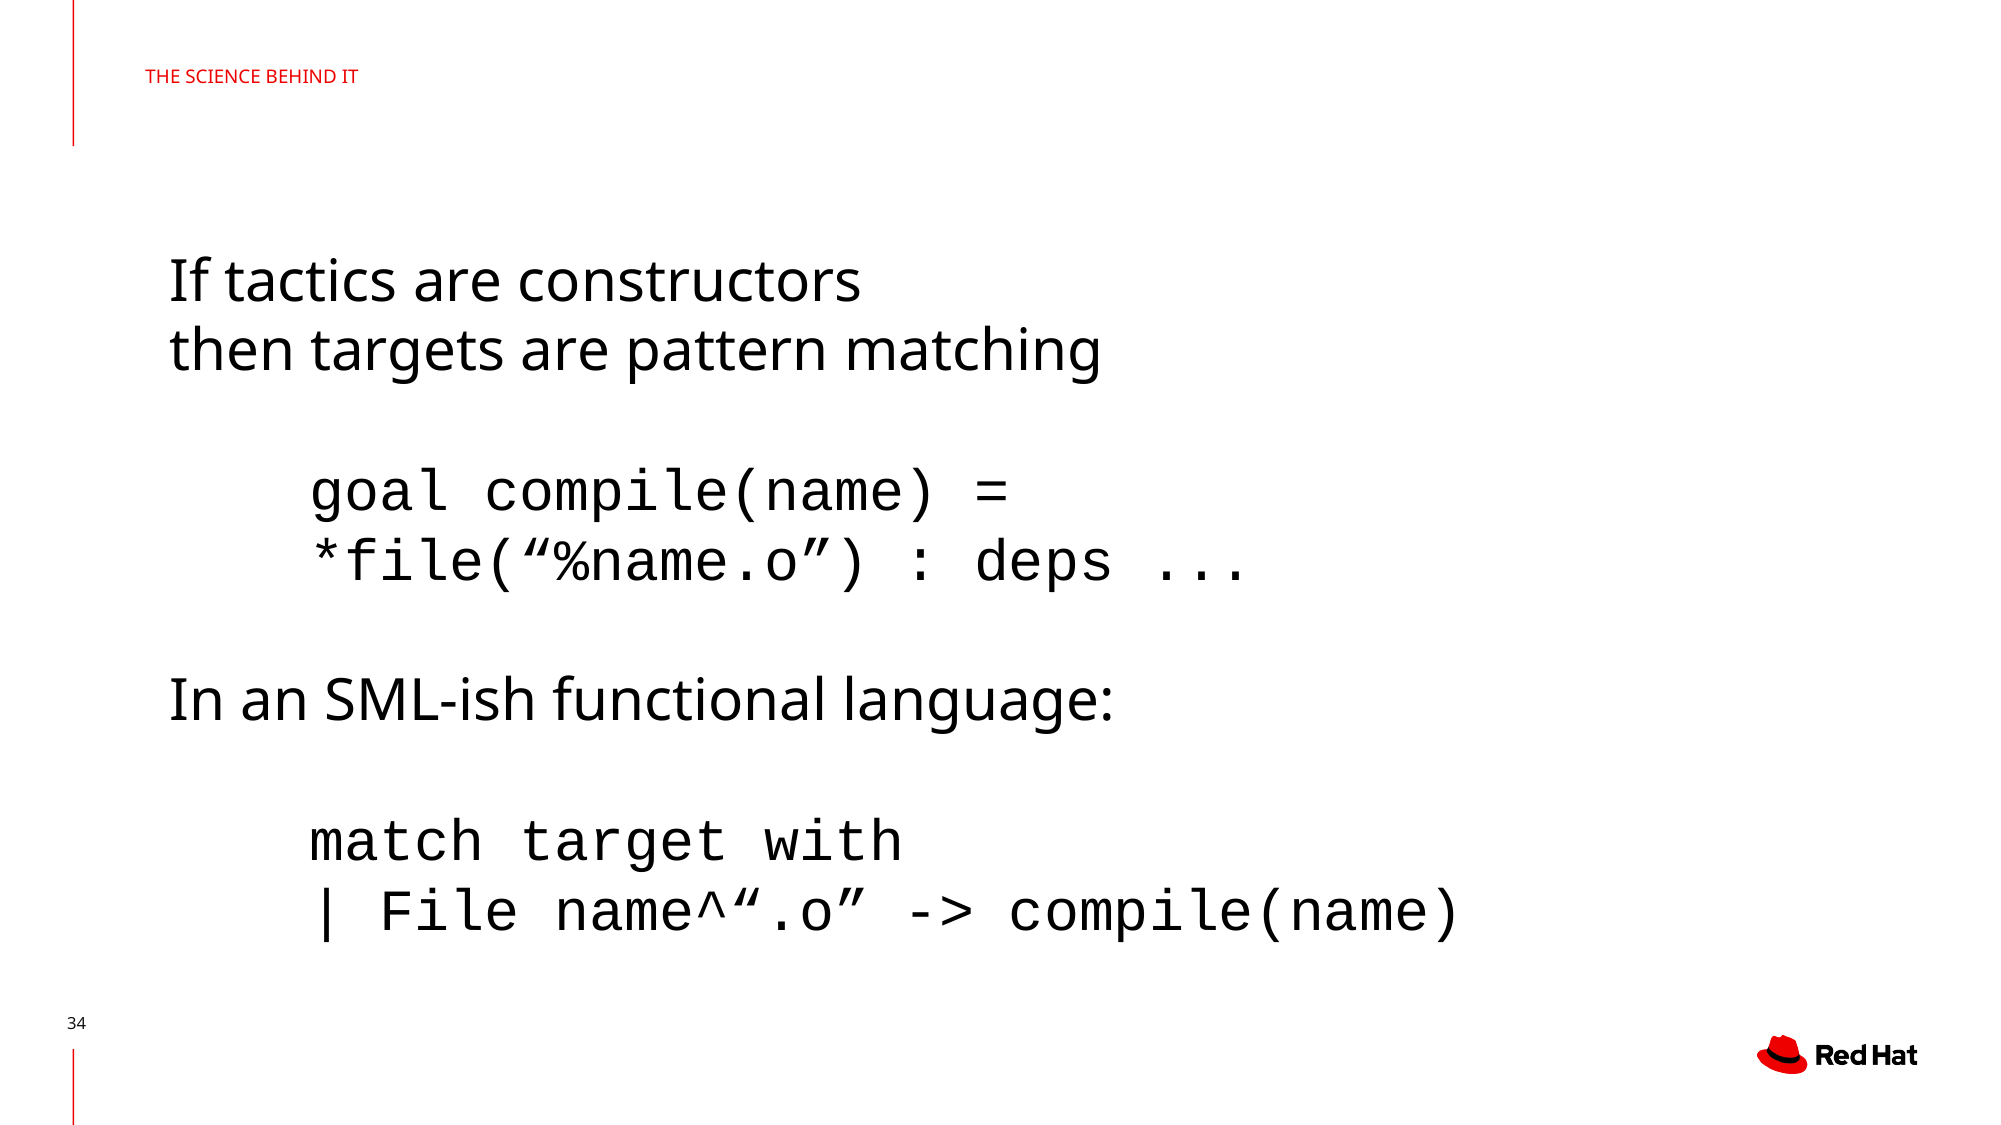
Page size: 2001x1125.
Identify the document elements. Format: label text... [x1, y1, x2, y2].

text_box THE SCIENCE BEHIND IT [73, 9, 918, 144]
picture [1757, 1035, 1918, 1074]
text_box If tactics are constructors then targets are pattern matching goal compile(name) = *file(“%name.o”) : deps ... In an SML-ish functional language: match target with | File name^“.o” -> compile(name) [154, 235, 1807, 950]
